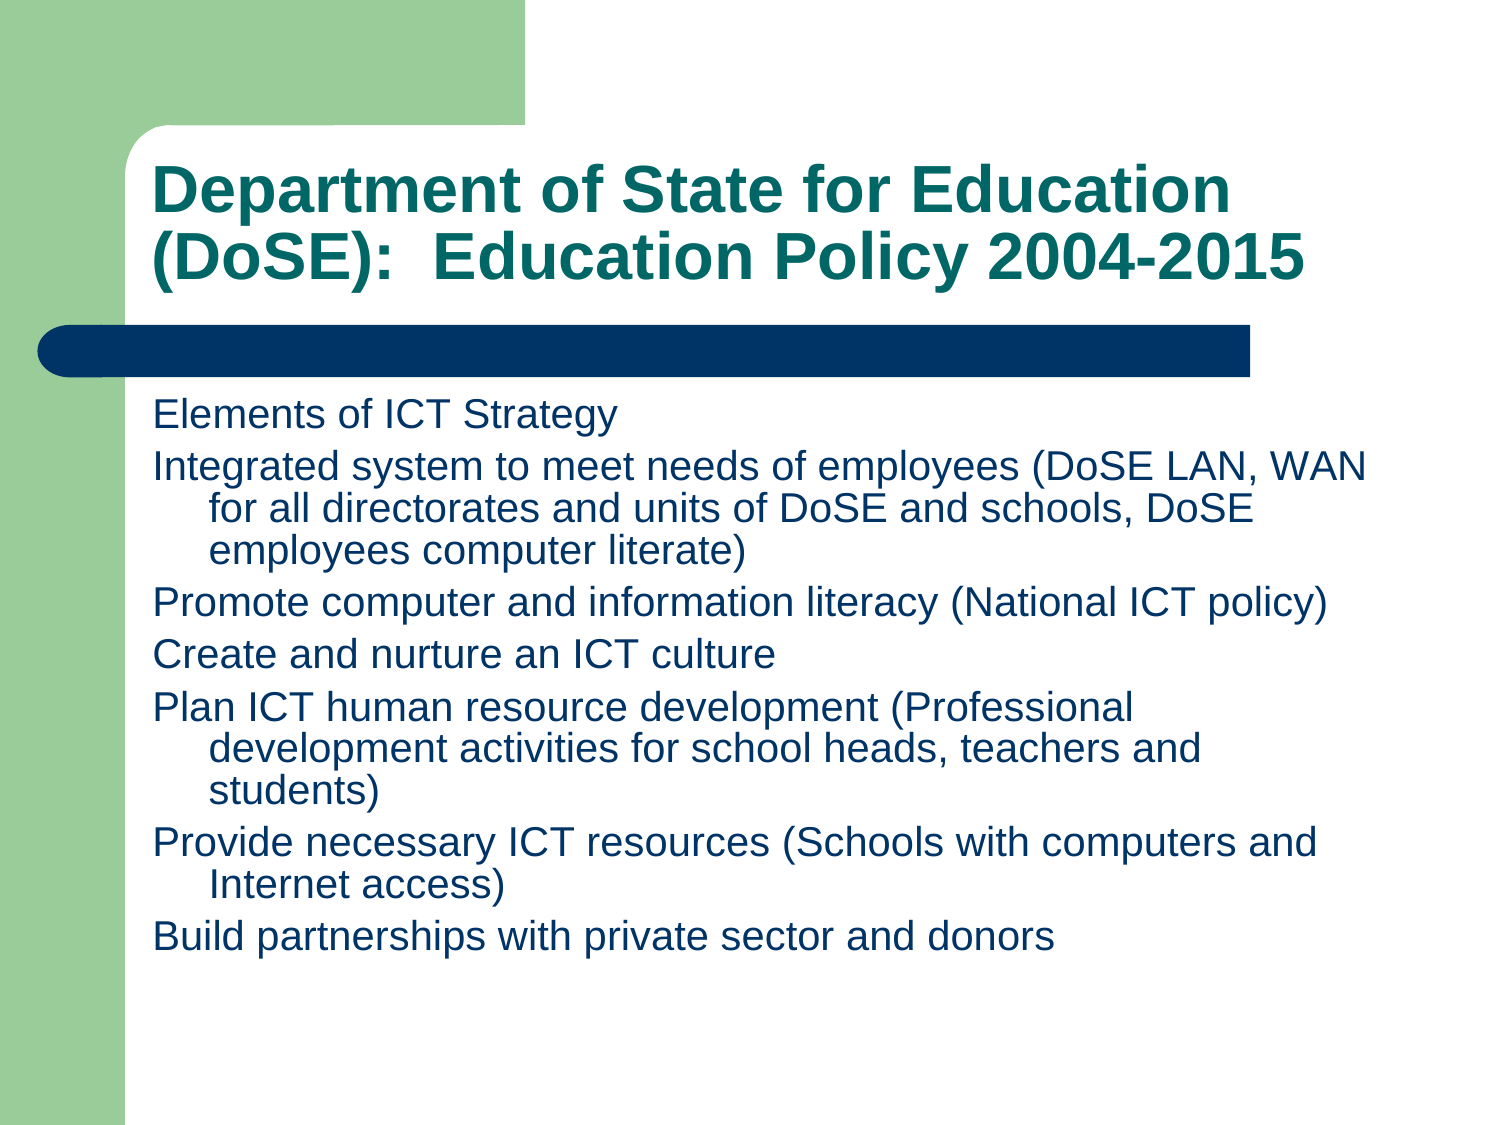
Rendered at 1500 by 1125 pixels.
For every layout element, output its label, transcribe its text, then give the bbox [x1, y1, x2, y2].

title Department of State for Education (DoSE): Education Policy 2004-2015 [136, 136, 1414, 301]
list Elements of ICT Strategy Integrated system to meet needs of employees (DoSE LAN, WAN for all directorates and units of DoSE and schools, DoSE employees computer literate) Promote computer and information literacy (National ICT policy) Create and nurture an ICT culture Plan ICT human resource development (Professional development activities for school heads, teachers and students) Provide necessary ICT resources (Schools with computers and Internet access) Build partnerships with private sector and donors [137, 387, 1400, 1106]
